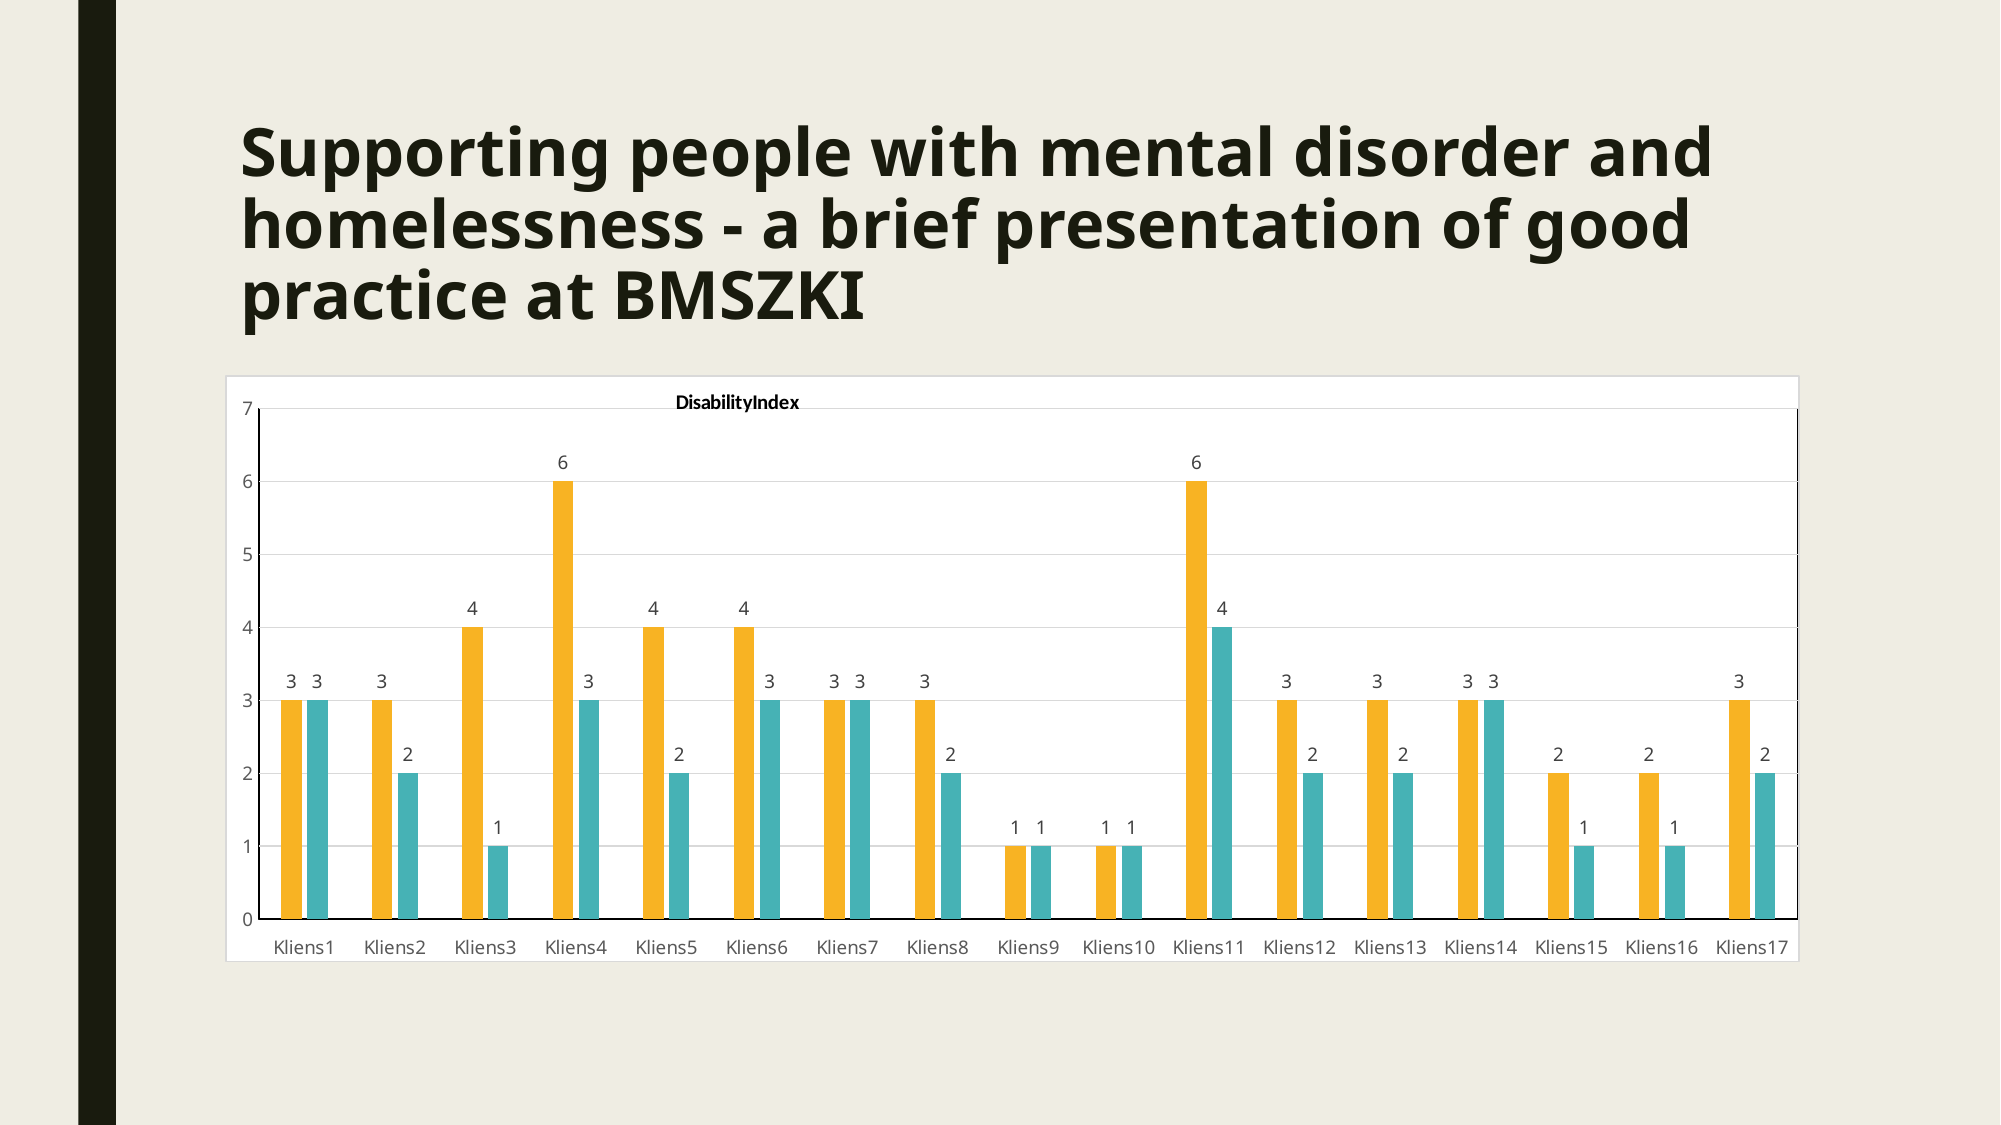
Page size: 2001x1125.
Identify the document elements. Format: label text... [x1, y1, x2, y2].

title Supporting people with mental disorder and homelessness - a brief presentation of good practice at BMSZKI [225, 112, 1801, 357]
chart [225, 375, 1801, 963]
